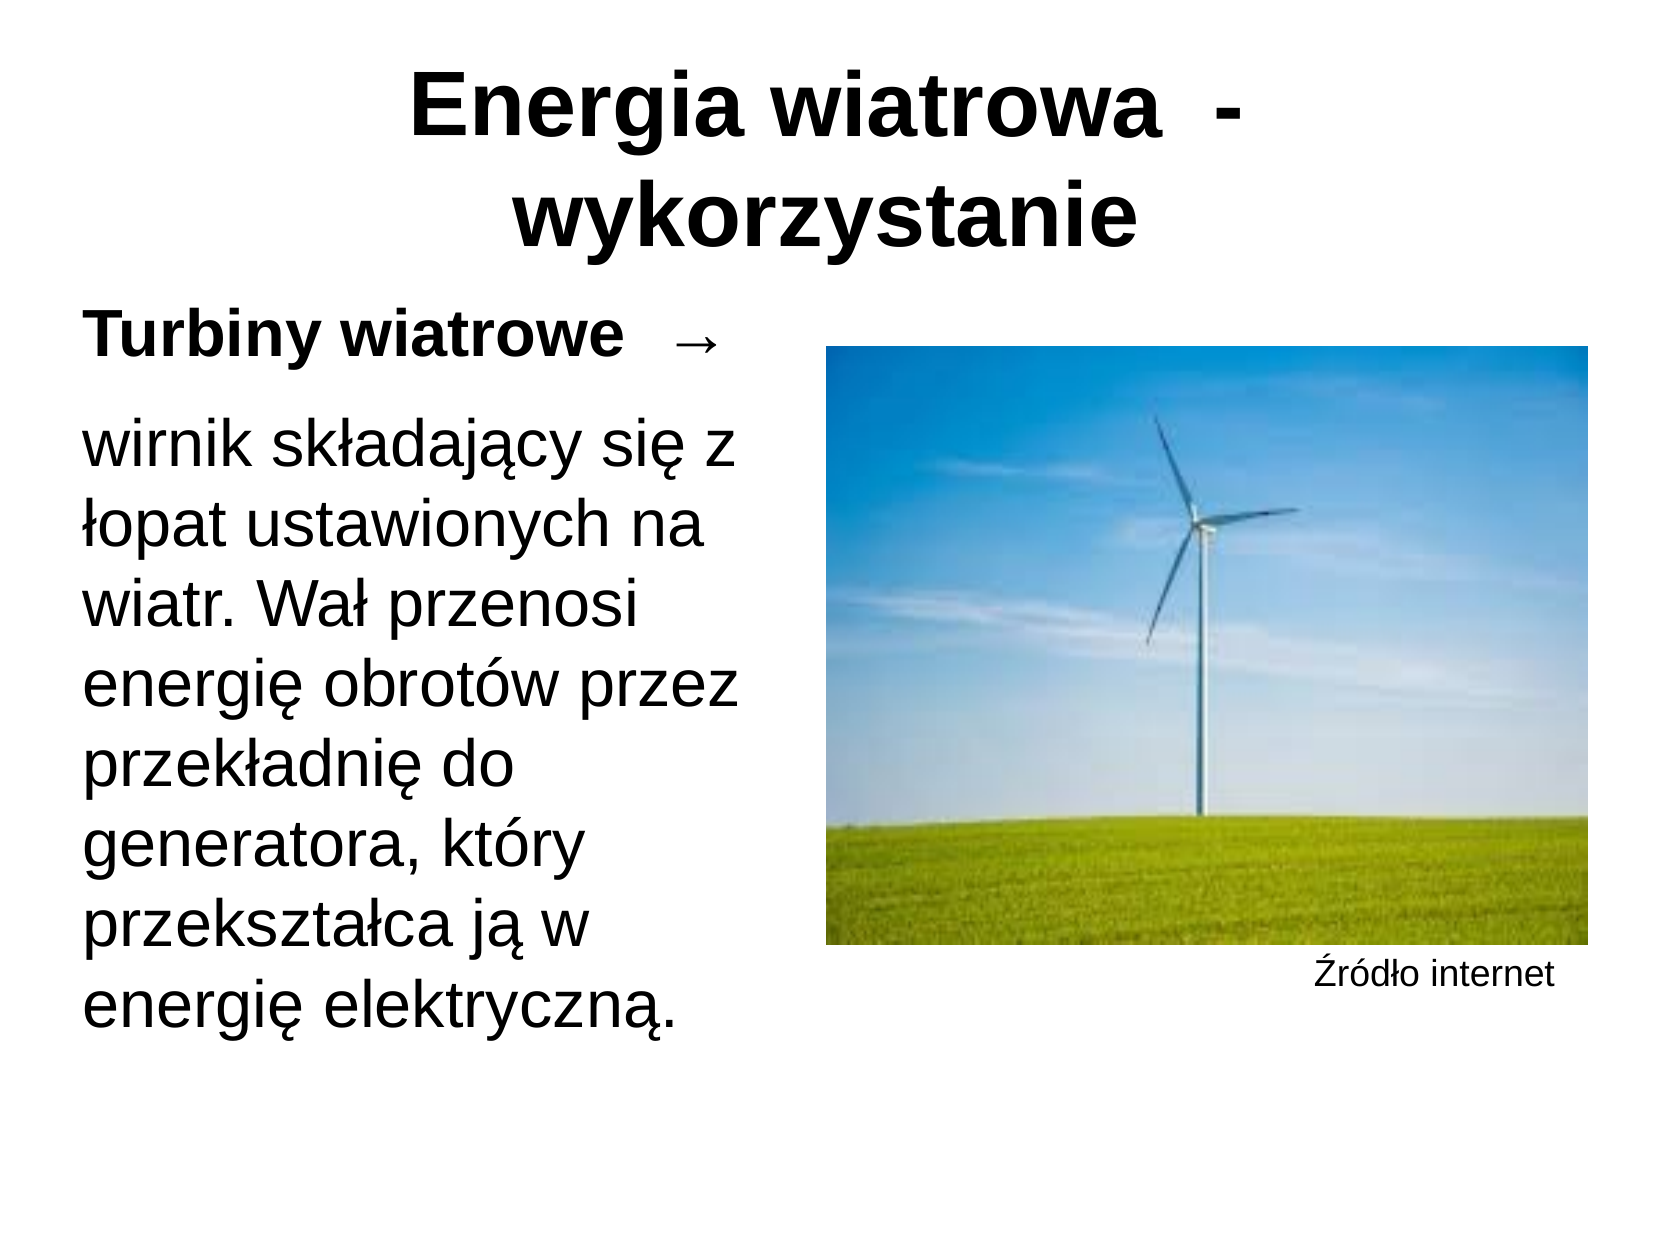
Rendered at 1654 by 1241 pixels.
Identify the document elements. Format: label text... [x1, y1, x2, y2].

picture [826, 352, 1588, 945]
text_box Źródło internet [1299, 944, 1607, 1002]
picture [1581, 346, 1588, 353]
title Energia wiatrowa - wykorzystanie [81, 49, 1571, 262]
list Turbiny wiatrowe → wirnik składający się z łopat ustawionych na wiatr. Wał przenosi energię obrotów przez przekładnię do generatora, który przekształca ją w energię elektryczną. [82, 290, 809, 1109]
picture [826, 346, 959, 447]
